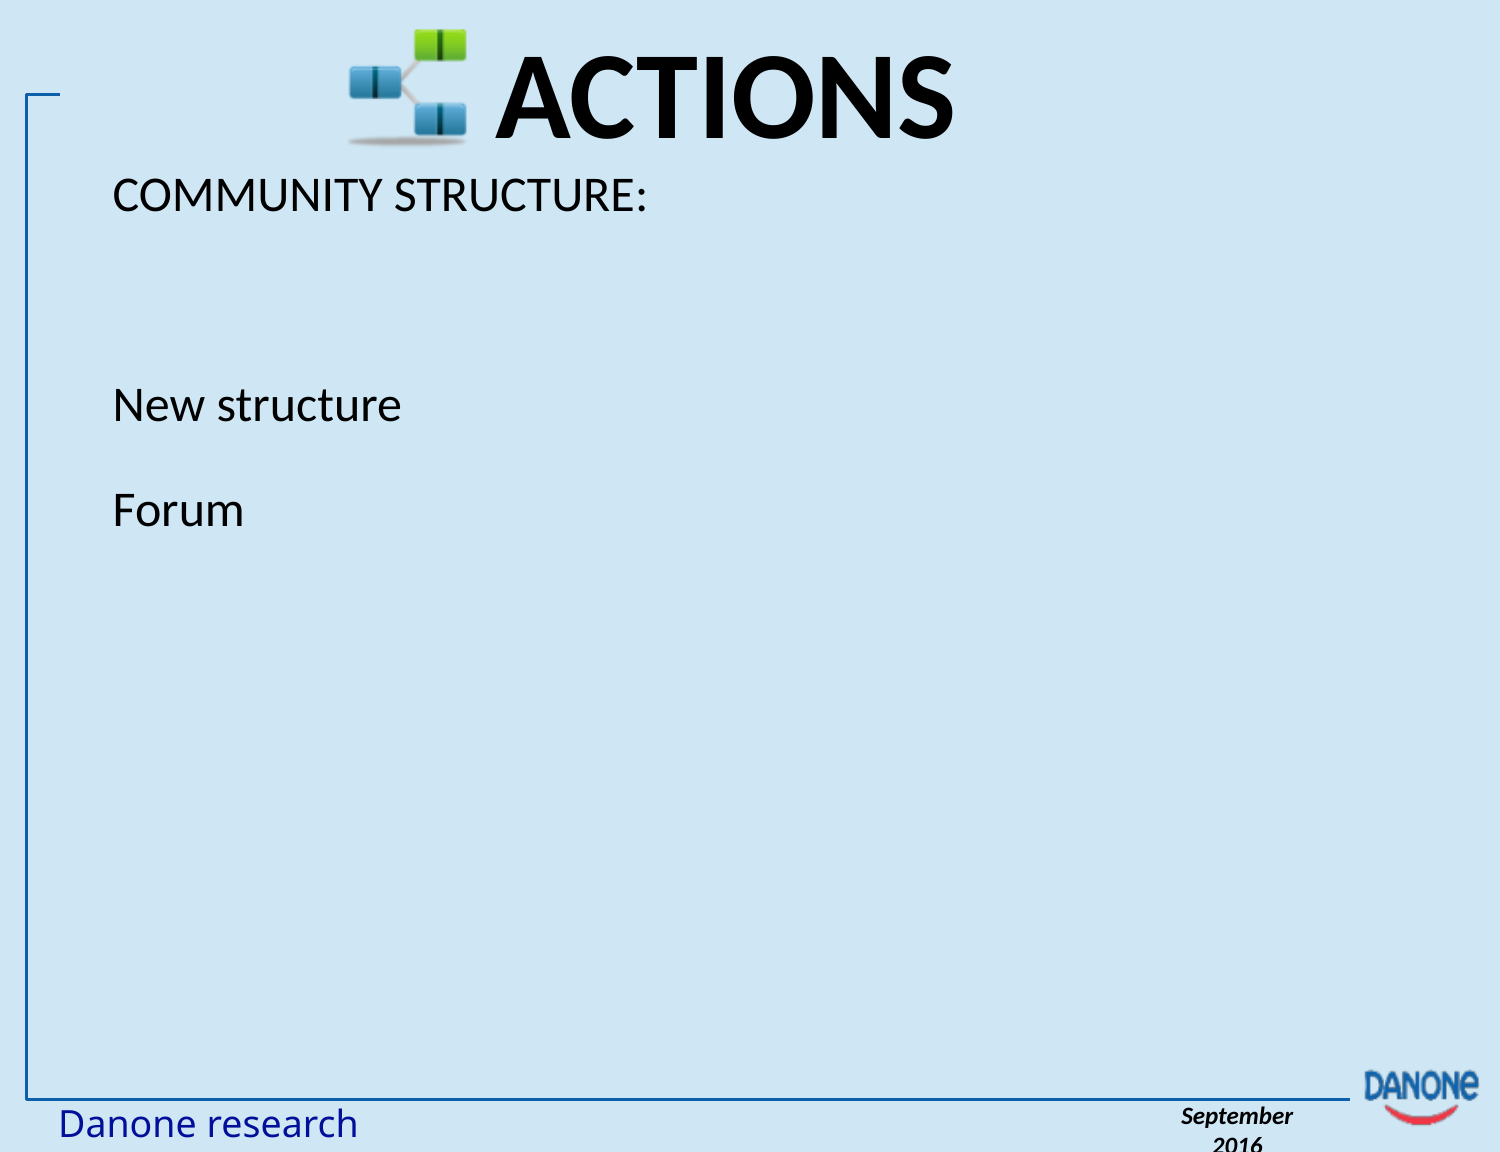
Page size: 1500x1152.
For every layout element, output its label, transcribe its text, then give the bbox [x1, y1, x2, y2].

picture [1362, 1067, 1482, 1130]
text_box COMMUNITY STRUCTURE: New structure Forum [98, 153, 664, 679]
text_box September 2016 [1147, 1092, 1327, 1152]
text_box ACTIONS [480, 5, 972, 171]
text_box Danone research [43, 1092, 392, 1152]
picture [347, 28, 470, 150]
